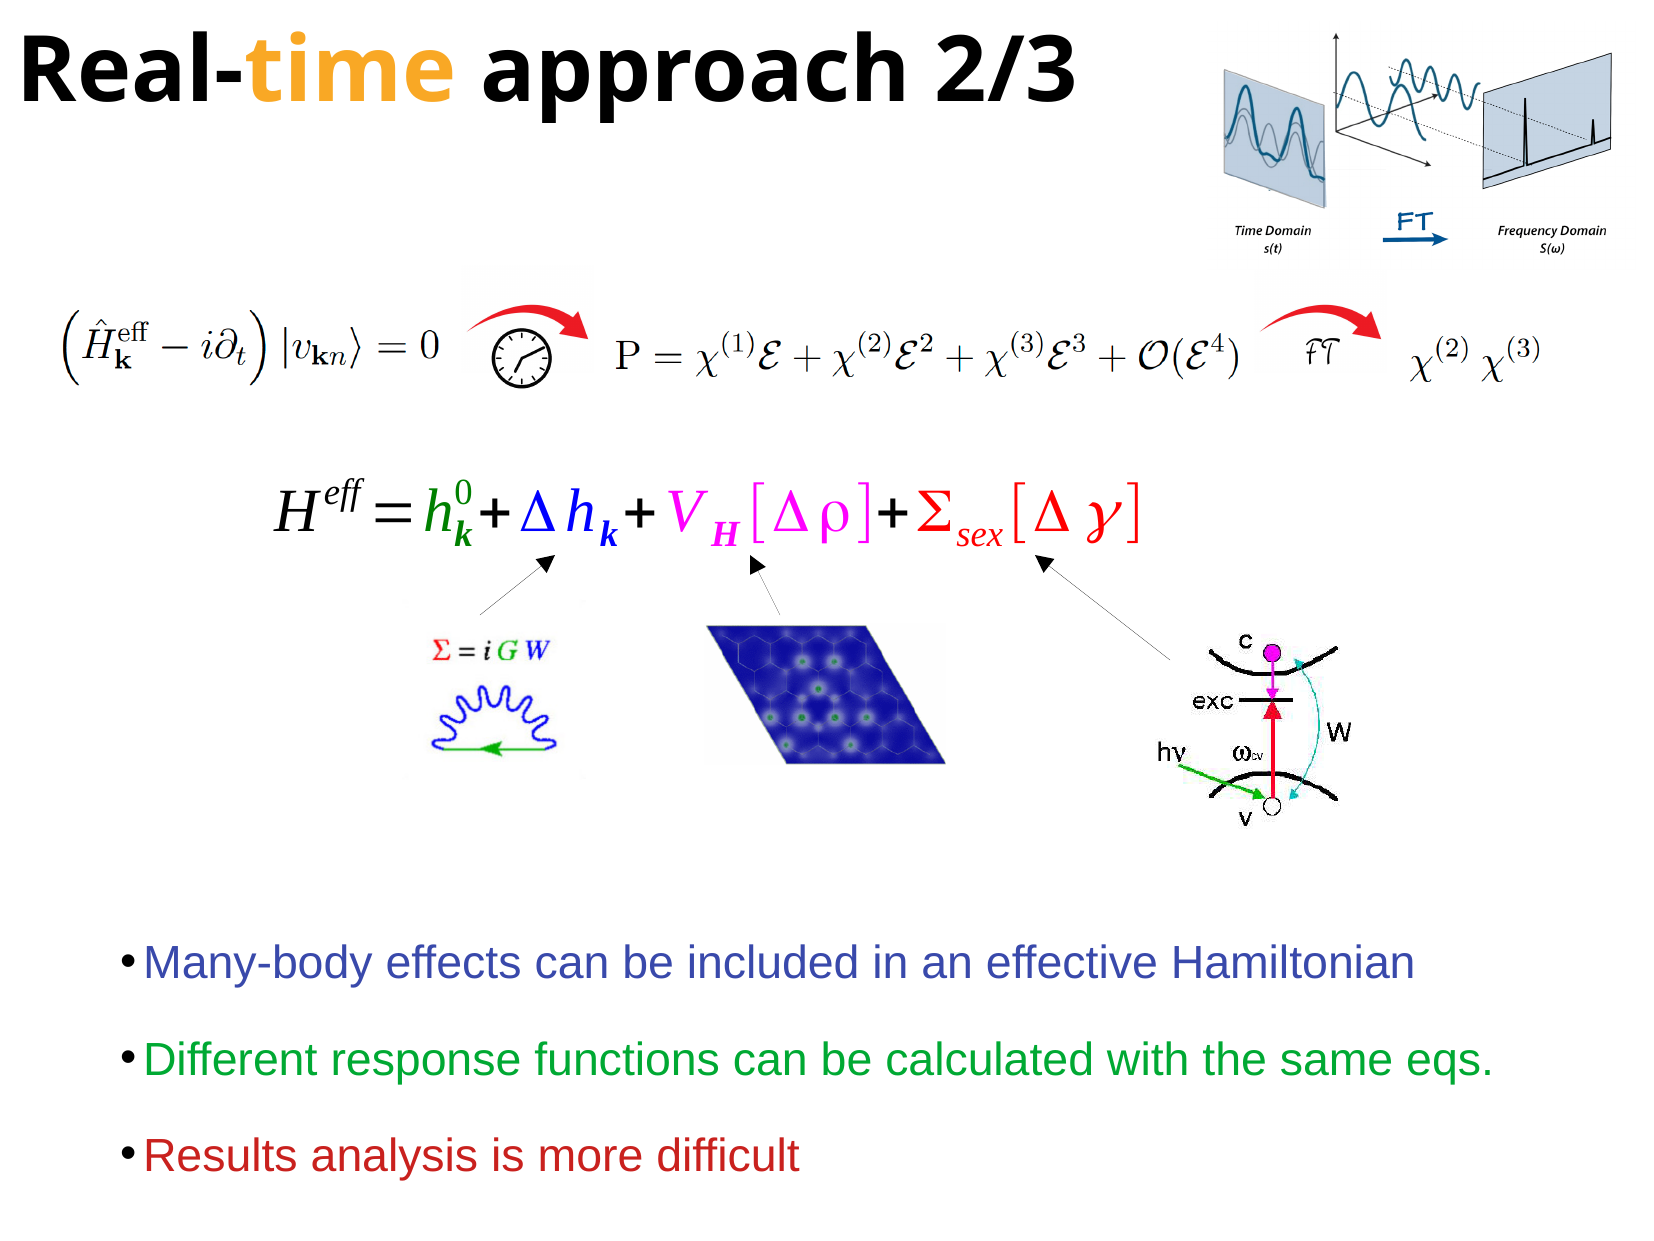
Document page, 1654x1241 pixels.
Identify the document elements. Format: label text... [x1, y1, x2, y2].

picture [1155, 633, 1351, 829]
picture [60, 302, 442, 392]
picture [691, 598, 946, 766]
picture [611, 315, 1242, 403]
chart [255, 469, 1156, 556]
picture [1207, 21, 1636, 373]
title Real-time approach 2/3 [0, 45, 1111, 136]
text_box Many-body effects can be included in an effective Hamiltonian Different response functions can be calculated with the same eqs. Results analysis is more difficult [105, 828, 1546, 1197]
picture [461, 265, 594, 373]
picture [402, 599, 586, 781]
text_box [490, 324, 554, 390]
chart [1298, 335, 1351, 373]
picture [1474, 320, 1543, 408]
picture [1400, 320, 1472, 408]
